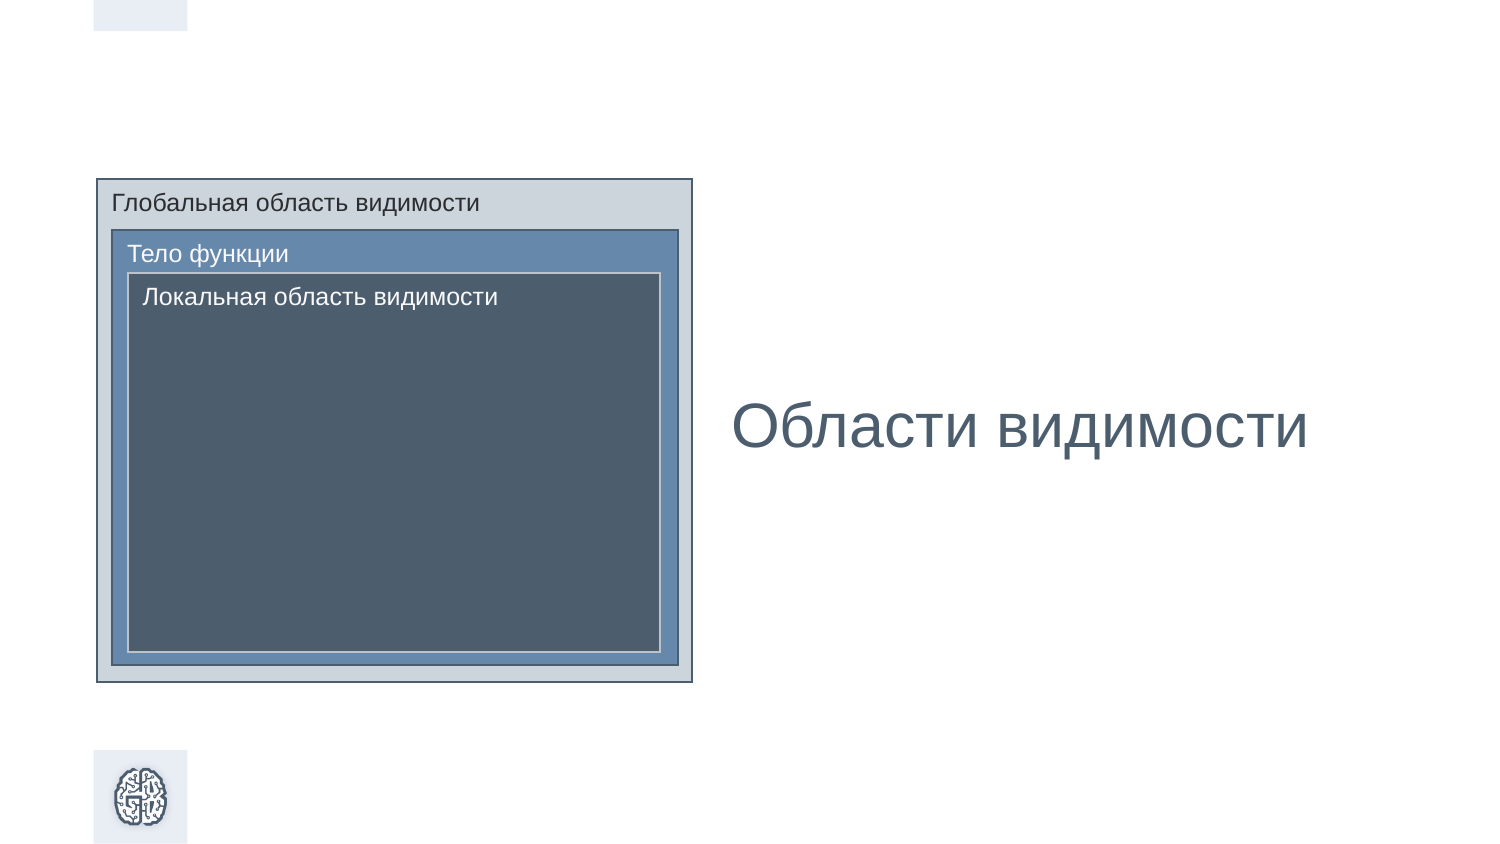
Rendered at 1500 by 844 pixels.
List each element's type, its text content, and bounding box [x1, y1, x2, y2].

text_box Локальная область видимости [127, 273, 661, 653]
picture [106, 760, 175, 834]
title Области видимости [711, 367, 1340, 477]
text_box Тело функции [112, 229, 679, 665]
text_box Глобальная область видимости [96, 178, 692, 682]
